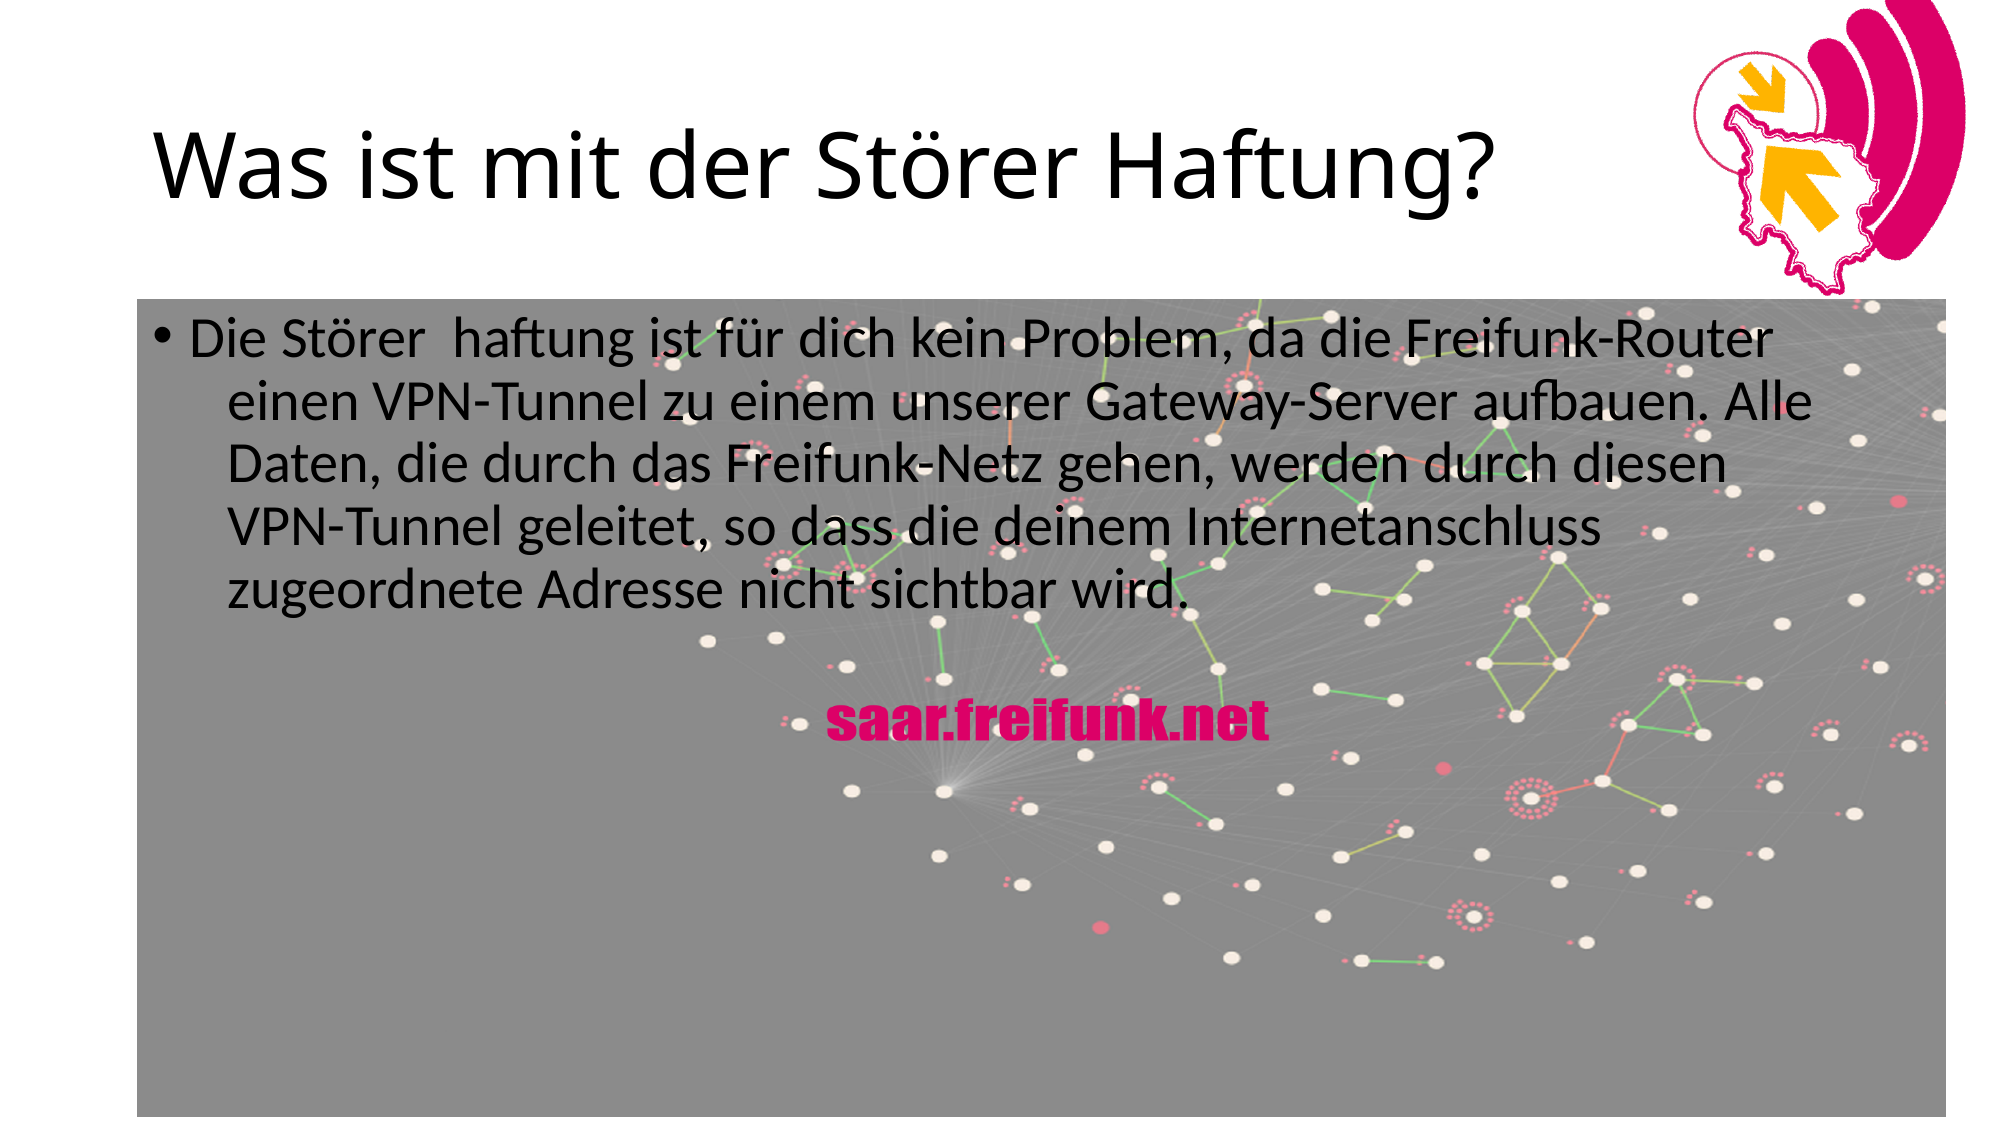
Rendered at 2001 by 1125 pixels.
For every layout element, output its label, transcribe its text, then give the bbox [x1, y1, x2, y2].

title Was ist mit der Störer Haftung? [137, 59, 1704, 278]
picture [137, 0, 2000, 1117]
list Die Störer haftung ist für dich kein Problem, da die Freifunk-Router einen VPN-Tunnel zu einem unserer Gateway-Server aufbauen. Alle Daten, die durch das Freifunk-Netz gehen, werden durch diesen VPN-Tunnel geleitet, so dass die deinem Internetanschluss zugeordnete Adresse nicht sichtbar wird. [137, 299, 1863, 1014]
